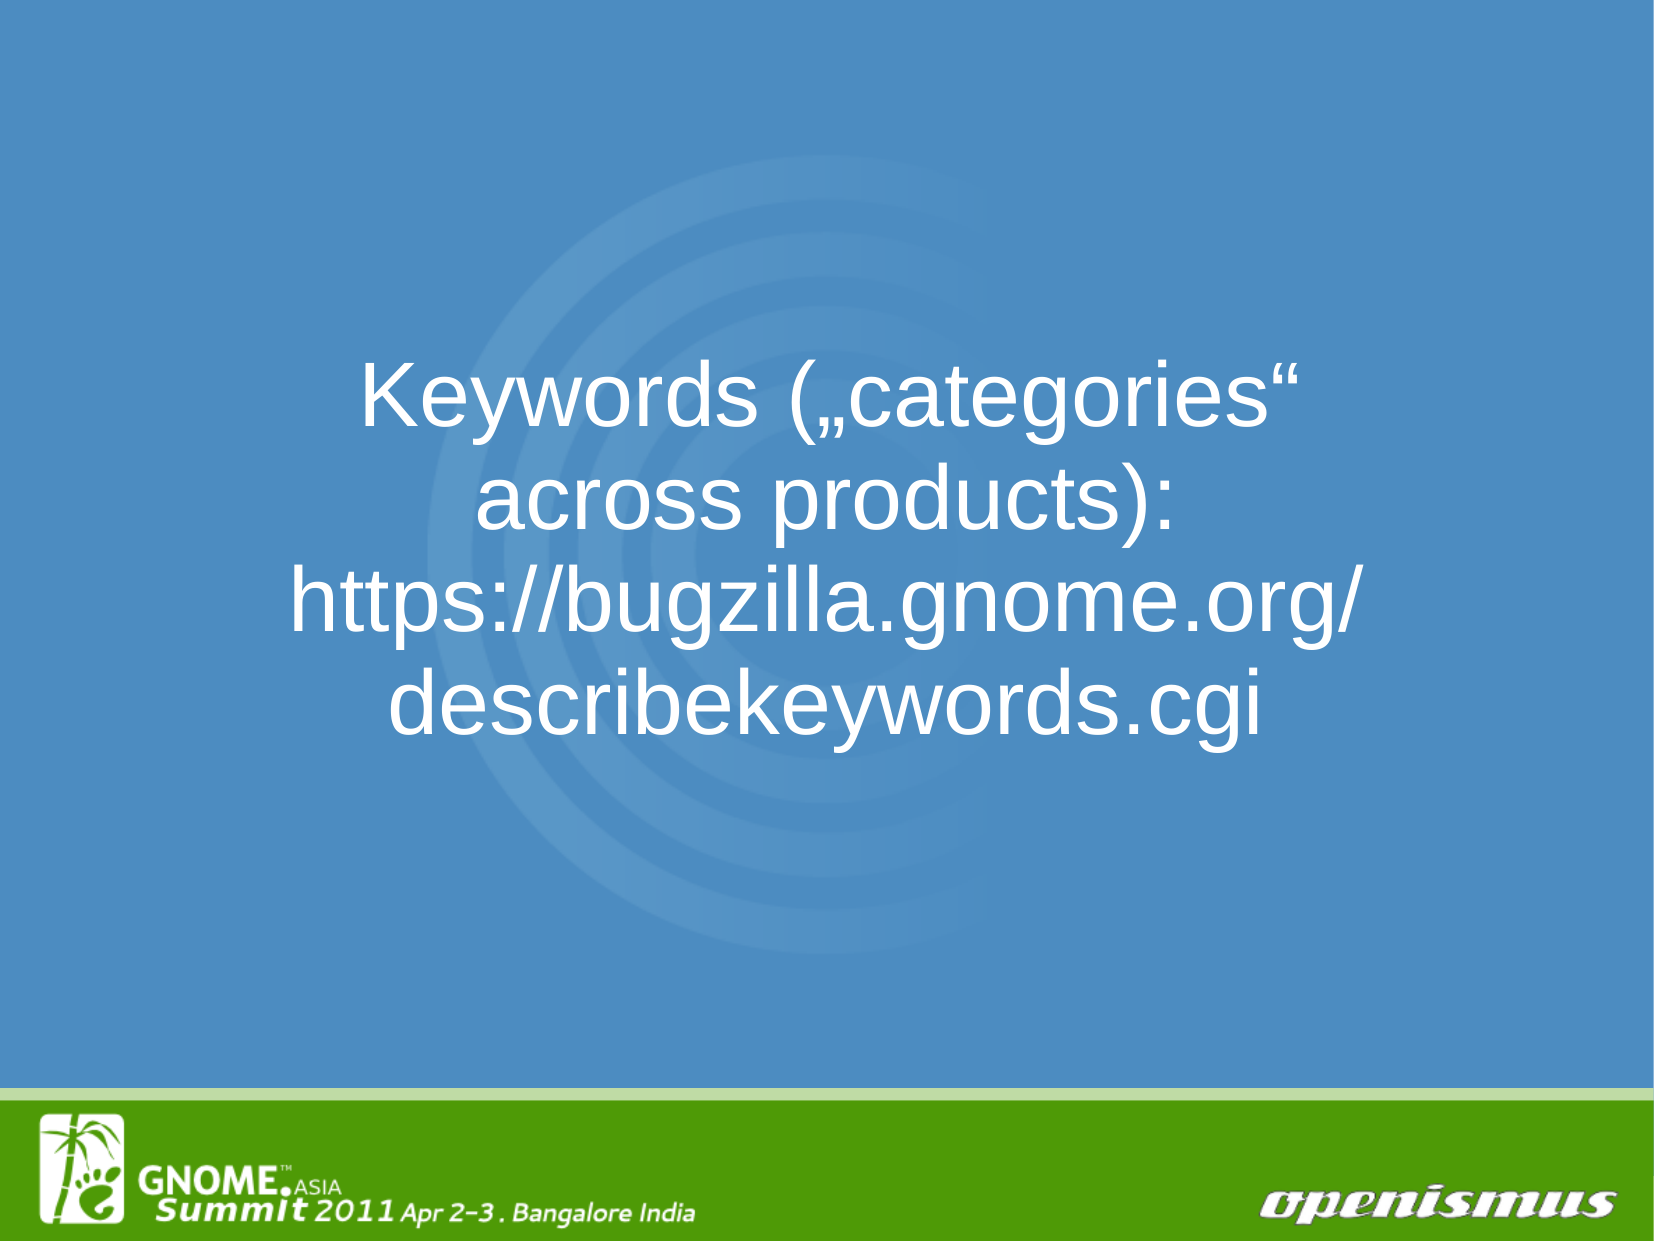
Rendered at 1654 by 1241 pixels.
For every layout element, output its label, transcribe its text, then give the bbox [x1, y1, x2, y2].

title Keywords („categories“ across products): https://bugzilla.gnome.org/ describekeywords.cgi [82, 343, 1571, 754]
picture [0, 0, 1654, 1241]
